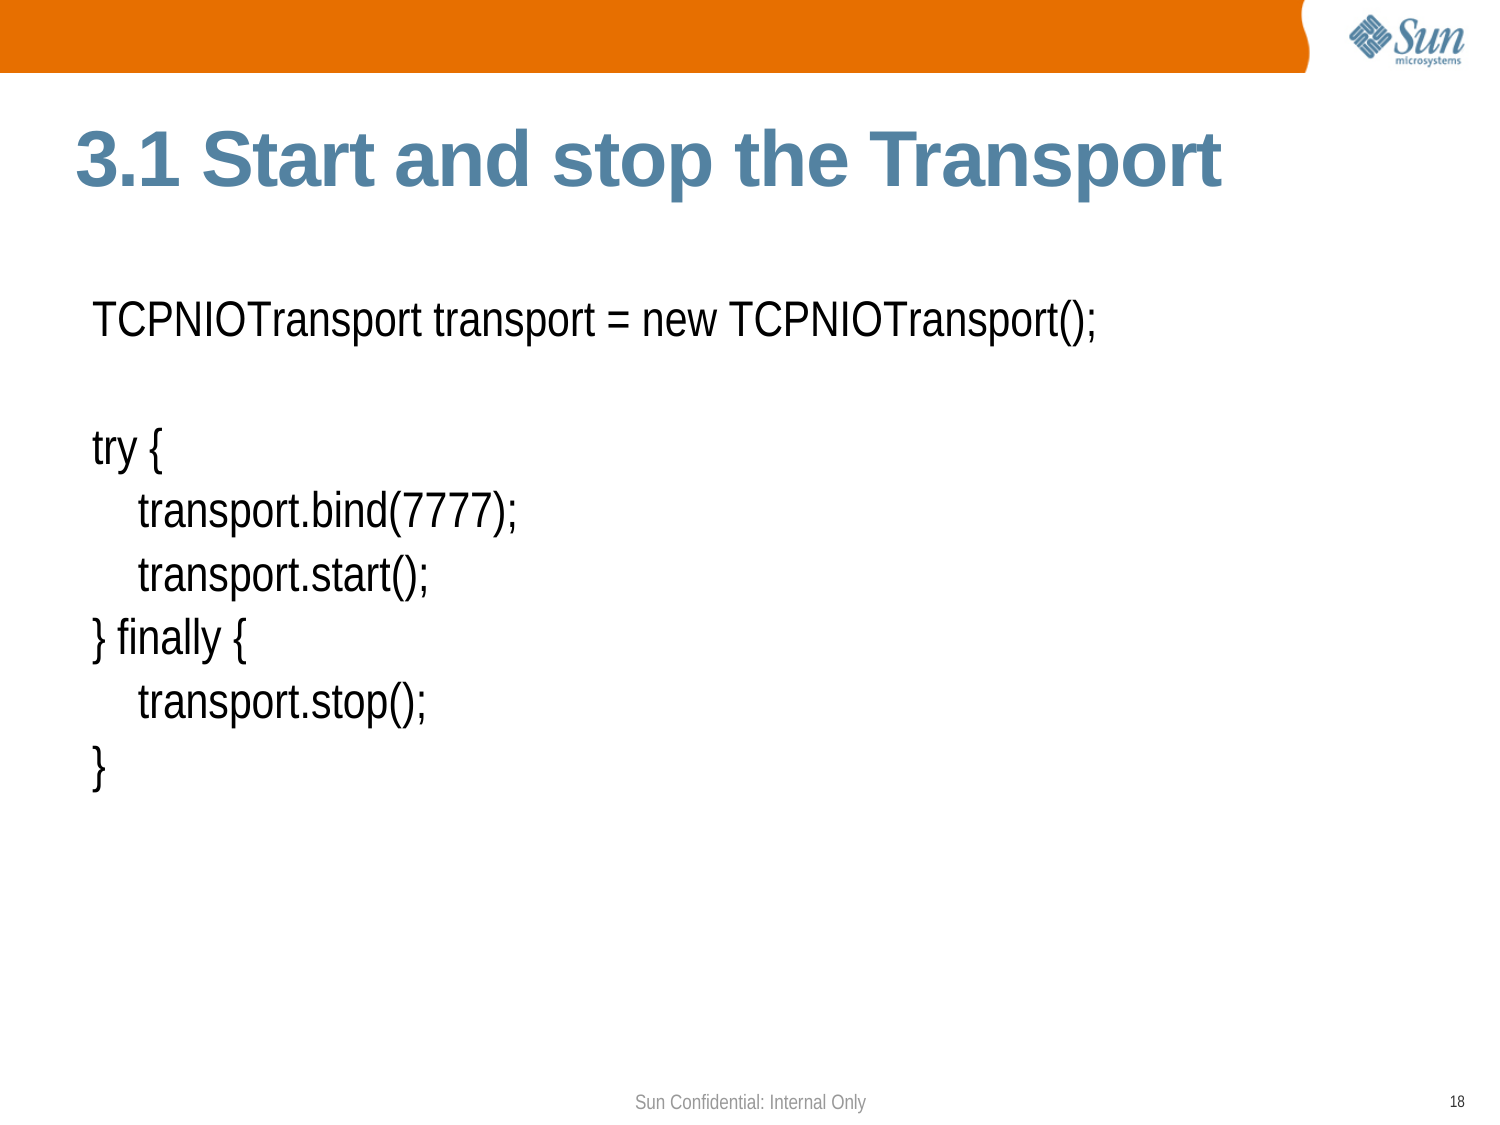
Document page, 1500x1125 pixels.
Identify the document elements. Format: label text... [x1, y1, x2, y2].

picture [0, 0, 1500, 73]
title 3.1 Start and stop the Transport [75, 123, 1437, 227]
text_box TCPNIOTransport transport = new TCPNIOTransport(); try { transport.bind(7777); transport.start(); } finally { transport.stop(); } [0, 297, 1268, 880]
